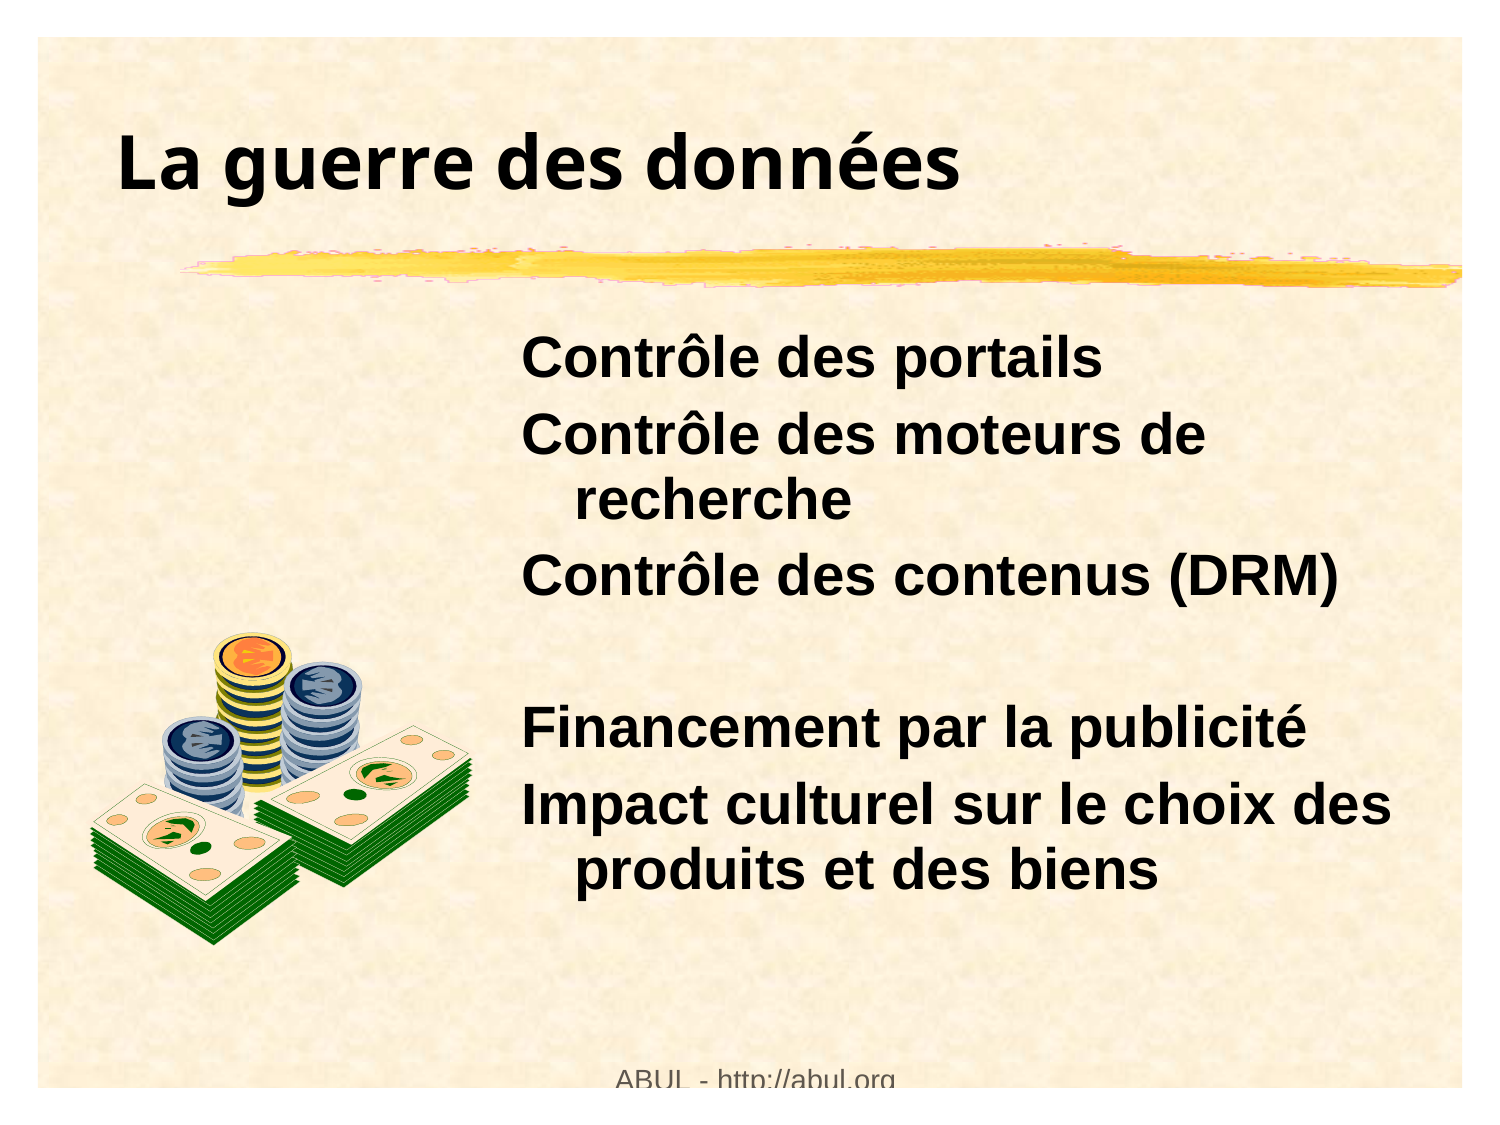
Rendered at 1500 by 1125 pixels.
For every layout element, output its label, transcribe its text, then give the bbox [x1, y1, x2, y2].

title La guerre des données [101, 72, 1312, 248]
picture [754, 1076, 761, 1088]
picture [620, 1073, 627, 1082]
picture [639, 1072, 648, 1078]
picture [738, 1076, 743, 1088]
list Contrôle des portails Contrôle des moteurs de recherche Contrôle des contenus (DRM) Financement par la publicité Impact culturel sur le choix des produits et des biens [488, 317, 1427, 1036]
picture [37, 37, 1463, 1088]
picture [639, 1081, 649, 1088]
picture [811, 1076, 818, 1088]
picture [794, 1082, 801, 1088]
picture [858, 1076, 866, 1088]
picture [883, 1076, 891, 1088]
picture [722, 1076, 729, 1088]
picture [618, 1084, 630, 1088]
